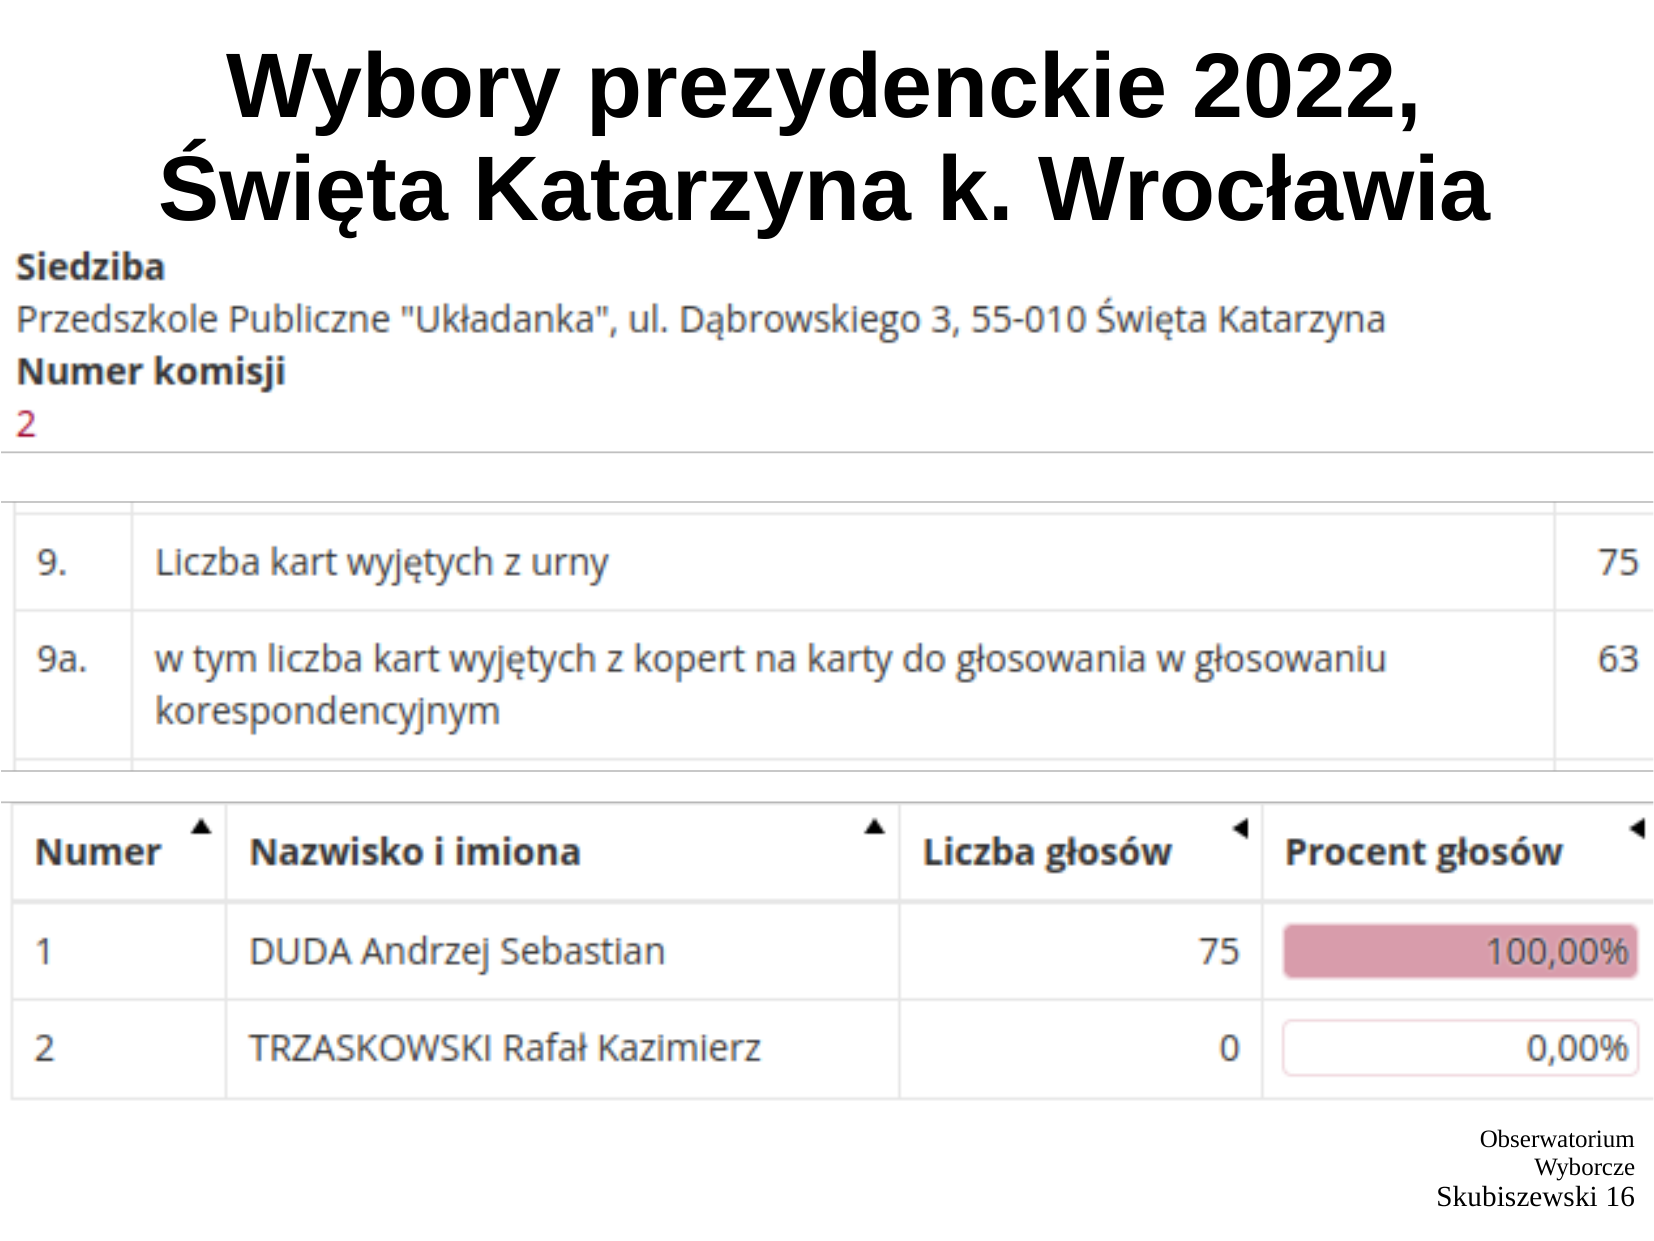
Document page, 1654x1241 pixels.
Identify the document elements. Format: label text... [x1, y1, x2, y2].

picture [1, 239, 1654, 1127]
title Wybory prezydenckie 2022, Święta Katarzyna k. Wrocławia [80, 34, 1570, 239]
